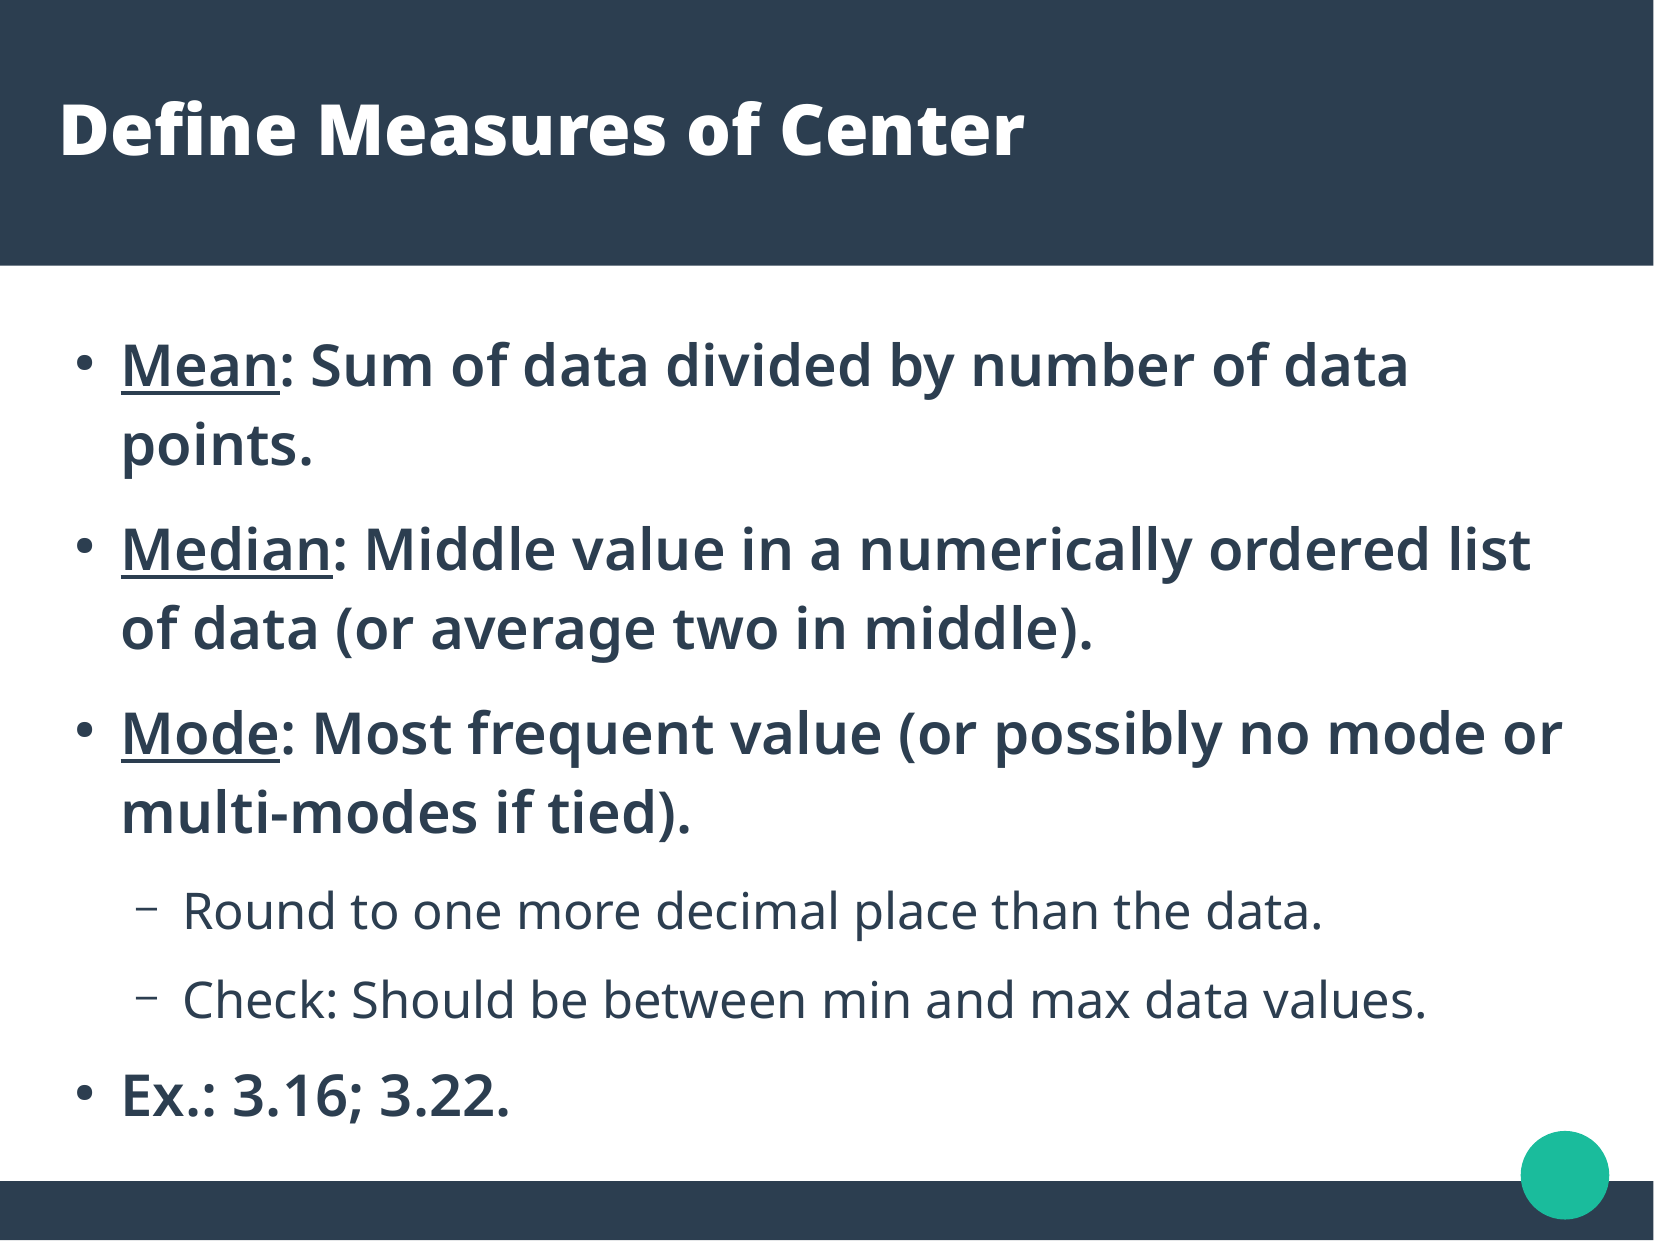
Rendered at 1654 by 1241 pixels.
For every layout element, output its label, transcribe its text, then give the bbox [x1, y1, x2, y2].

list Mean: Sum of data divided by number of data points. Median: Middle value in a numerically ordered list of data (or average two in middle). Mode: Most frequent value (or possibly no mode or multi-modes if tied). Round to one more decimal place than the data. Check: Should be between min and max data values. Ex.: 3.16; 3.22. [59, 324, 1595, 1152]
title Define Measures of Center [59, 49, 1595, 207]
